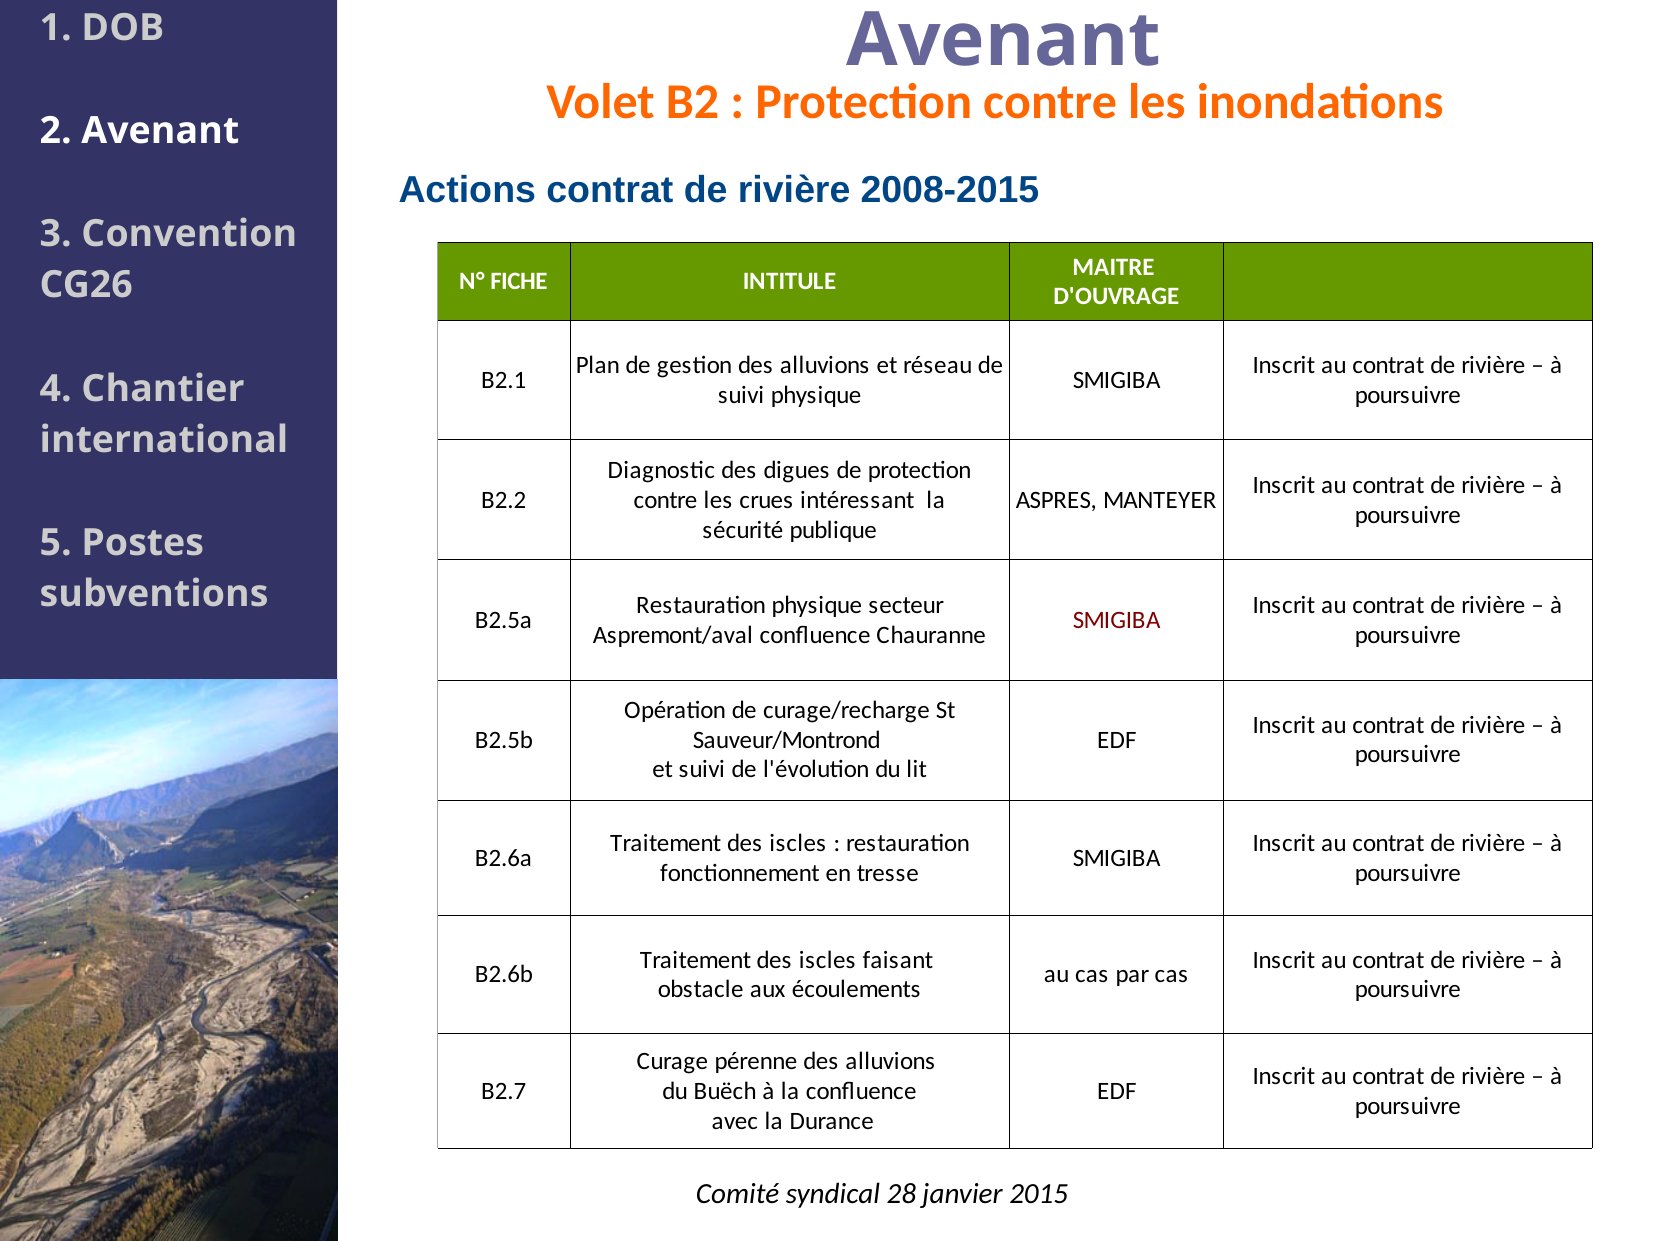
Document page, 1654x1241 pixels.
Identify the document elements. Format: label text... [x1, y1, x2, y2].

text_box Volet B2 : Protection contre les inondations [360, 73, 1630, 1123]
text_box 1. DOB 2. Avenant 3. Convention CG26 4. Chantier international 5. Postes subventions 6. Natura [0, 0, 338, 679]
picture [0, 679, 338, 1241]
picture [437, 242, 1595, 1152]
text_box Avenant [324, 0, 1654, 236]
text_box Actions contrat de rivière 2008-2015 [383, 160, 1182, 260]
